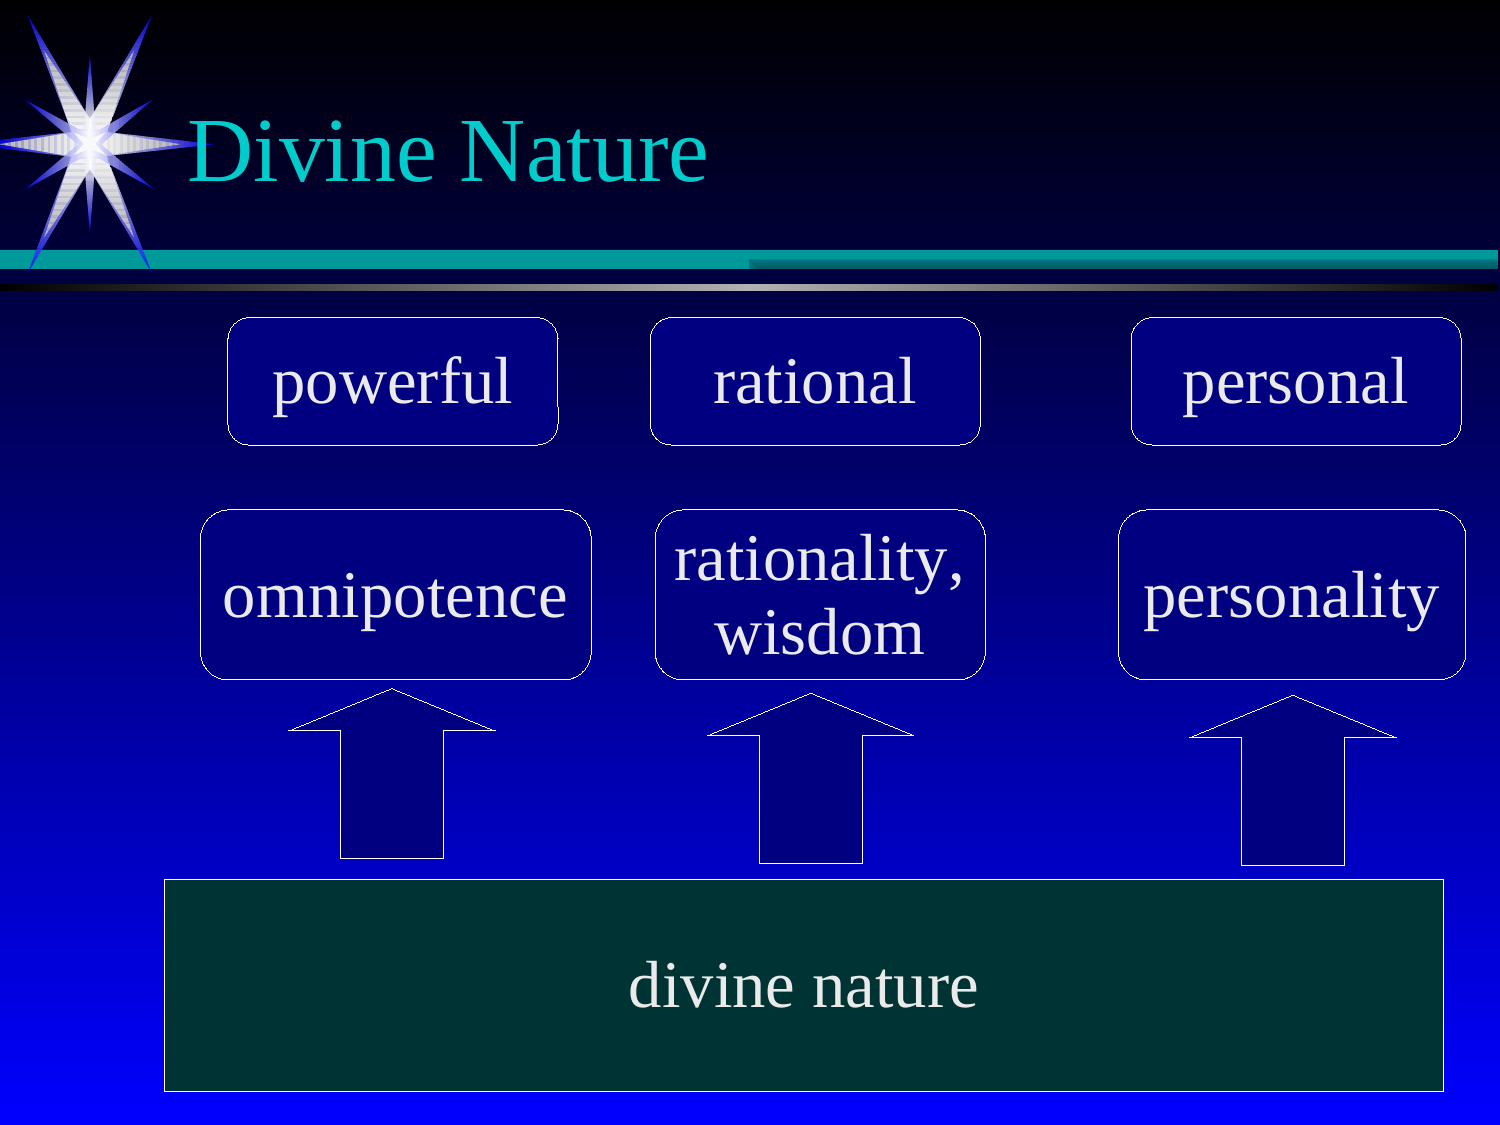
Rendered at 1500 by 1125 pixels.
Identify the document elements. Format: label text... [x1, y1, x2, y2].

text_box personality [1118, 509, 1466, 680]
text_box [1189, 695, 1397, 866]
text_box æ [135, 246, 144, 251]
text_box [288, 688, 496, 859]
text_box omnipotence [200, 509, 592, 680]
text_box [707, 693, 914, 864]
text_box æ [135, 37, 144, 42]
text_box æ [36, 246, 44, 251]
text_box rationality, wisdom [655, 509, 986, 680]
title Divine Nature [187, 56, 1463, 244]
text_box powerful [227, 317, 559, 446]
text_box æ [35, 37, 44, 42]
text_box divine nature [164, 879, 1444, 1092]
text_box rational [650, 317, 981, 446]
text_box personal [1131, 317, 1462, 446]
